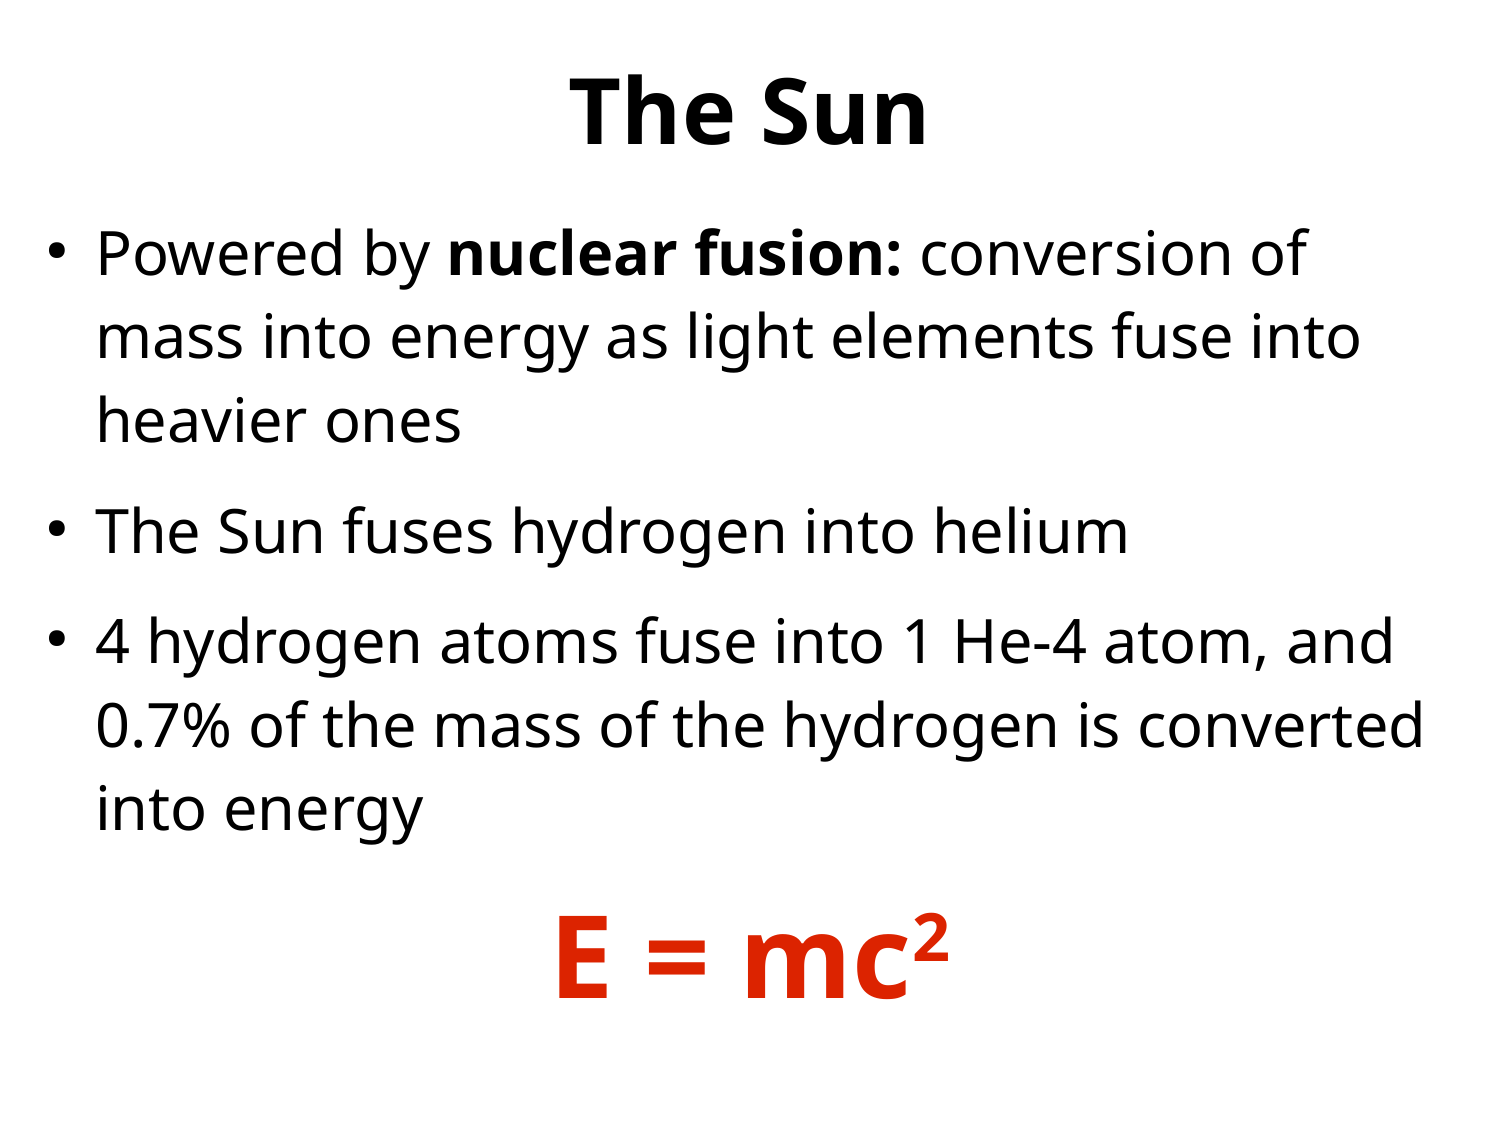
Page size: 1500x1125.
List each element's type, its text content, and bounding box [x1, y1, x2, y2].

title The Sun [30, 22, 1471, 196]
list Powered by nuclear fusion: conversion of mass into energy as light elements fuse into heavier ones The Sun fuses hydrogen into helium 4 hydrogen atoms fuse into 1 He-4 atom, and 0.7% of the mass of the hydrogen is converted into energy E = mc2 [30, 210, 1471, 1036]
